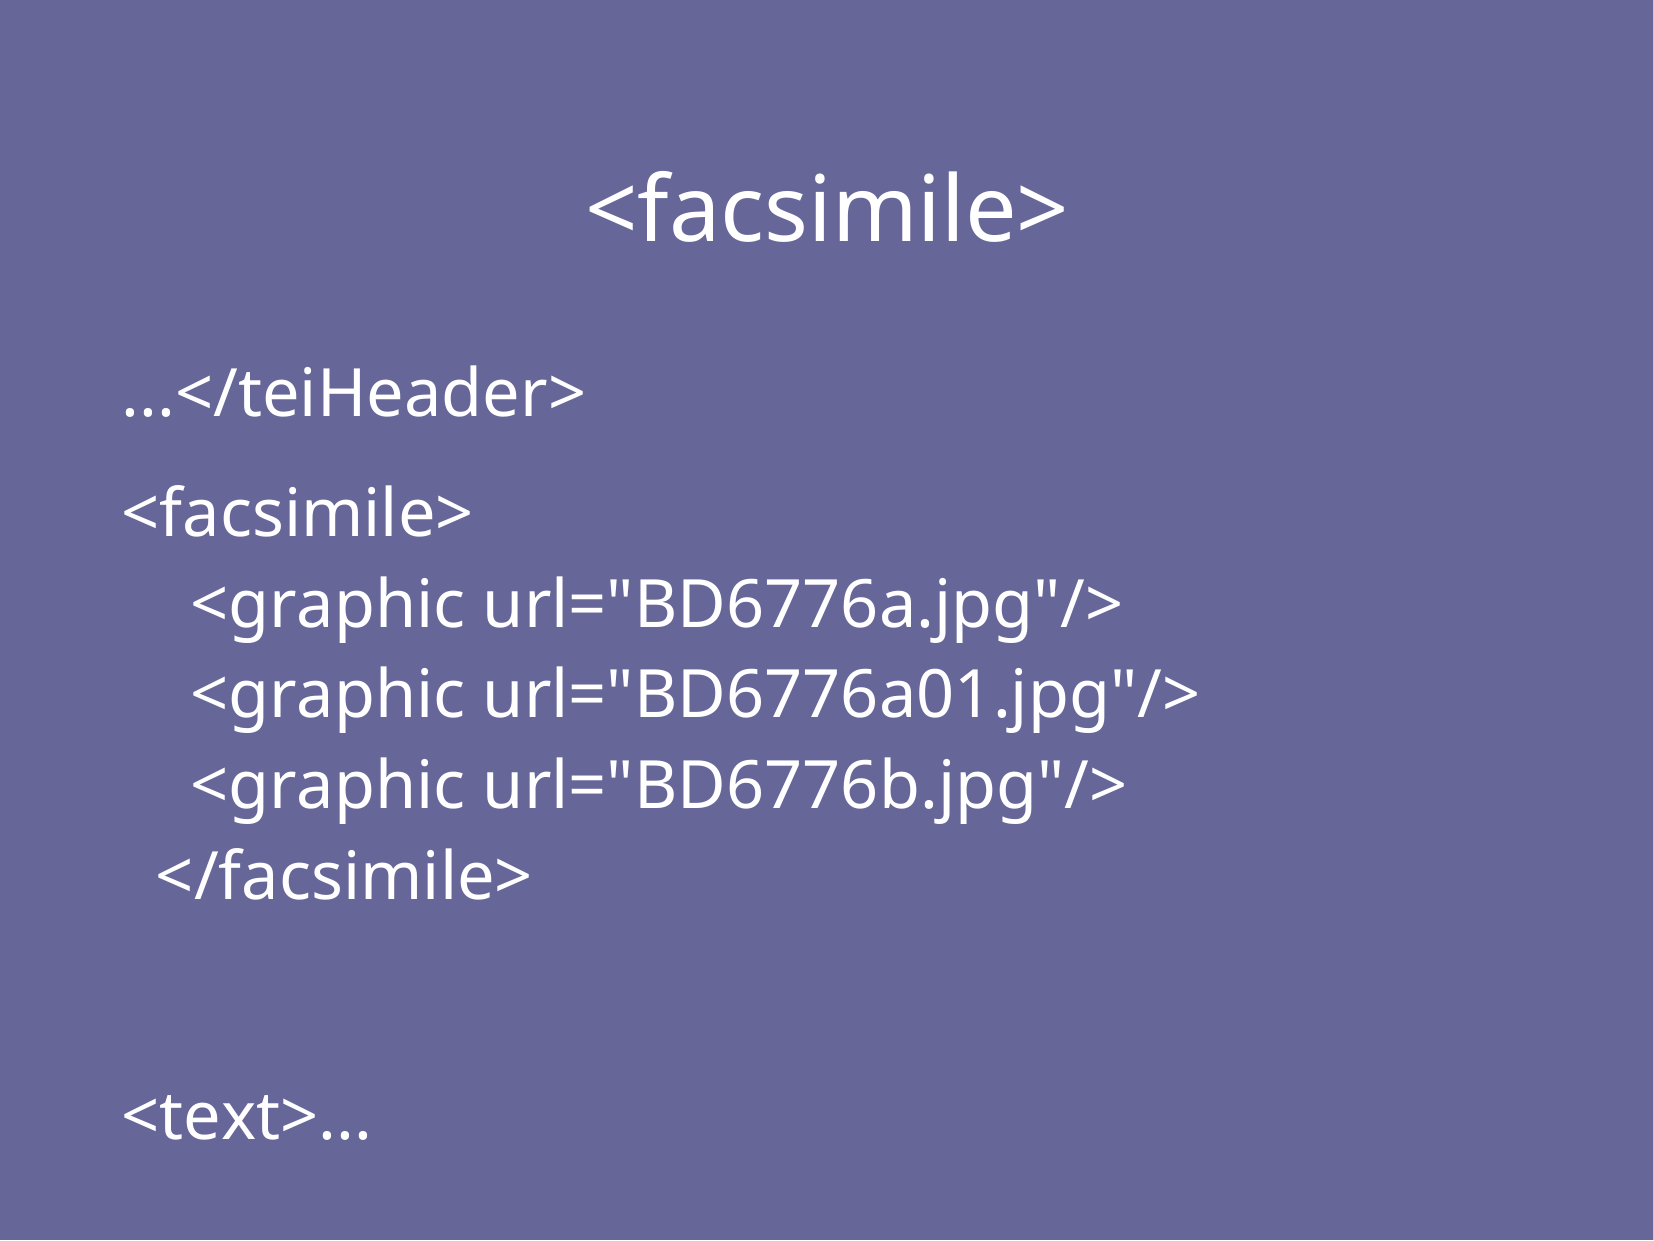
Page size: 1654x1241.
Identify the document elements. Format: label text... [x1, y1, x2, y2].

title <facsimile> [121, 110, 1534, 303]
list ...</teiHeader> <facsimile> <graphic url="BD6776a.jpg"/> <graphic url="BD6776a01.jpg"/> <graphic url="BD6776b.jpg"/> </facsimile> <text>... [121, 344, 1534, 1148]
